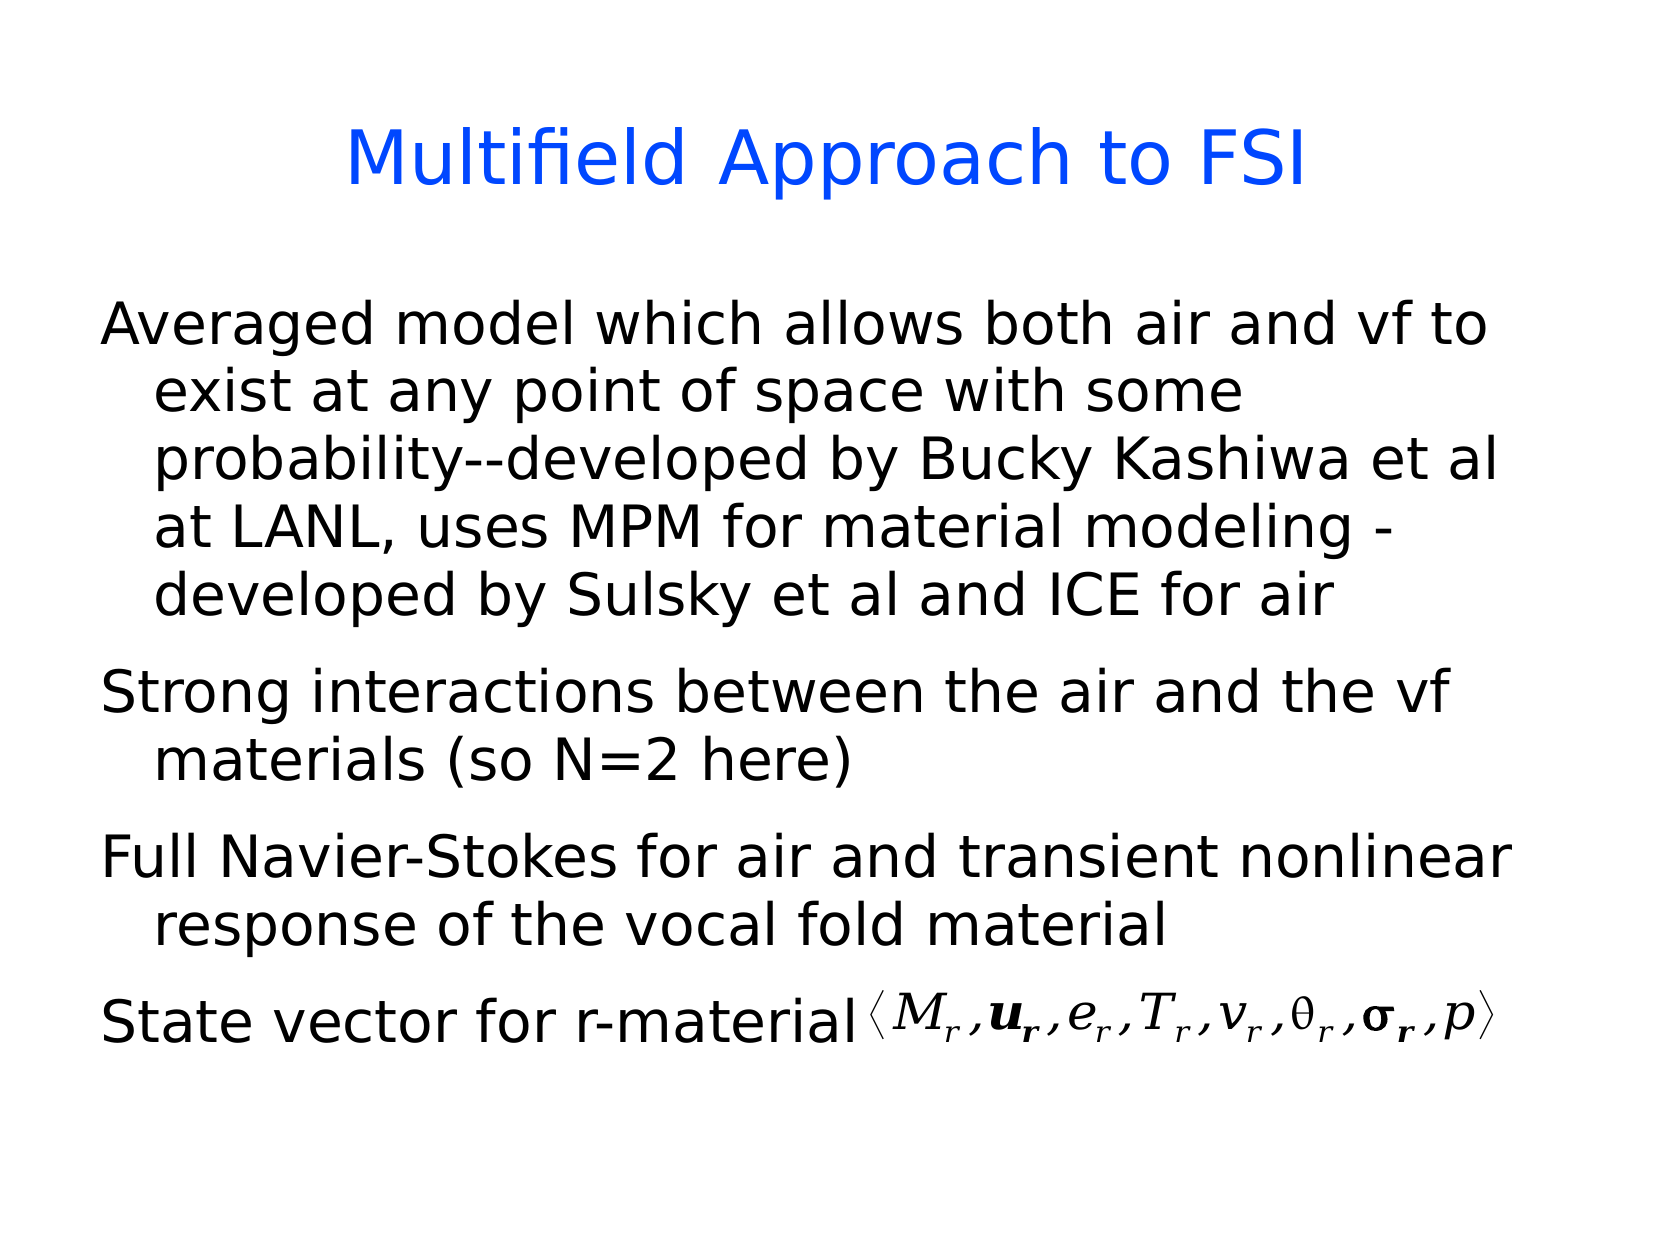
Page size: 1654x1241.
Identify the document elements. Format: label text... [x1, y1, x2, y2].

title Multifield Approach to FSI [82, 49, 1571, 257]
chart [862, 982, 1502, 1051]
list Averaged model which allows both air and vf to exist at any point of space with some probability--developed by Bucky Kashiwa et al at LANL, uses MPM for material modeling -developed by Sulsky et al and ICE for air Strong interactions between the air and the vf materials (so N=2 here) Full Navier-Stokes for air and transient nonlinear response of the vocal fold material State vector for r-material [82, 290, 1571, 1109]
